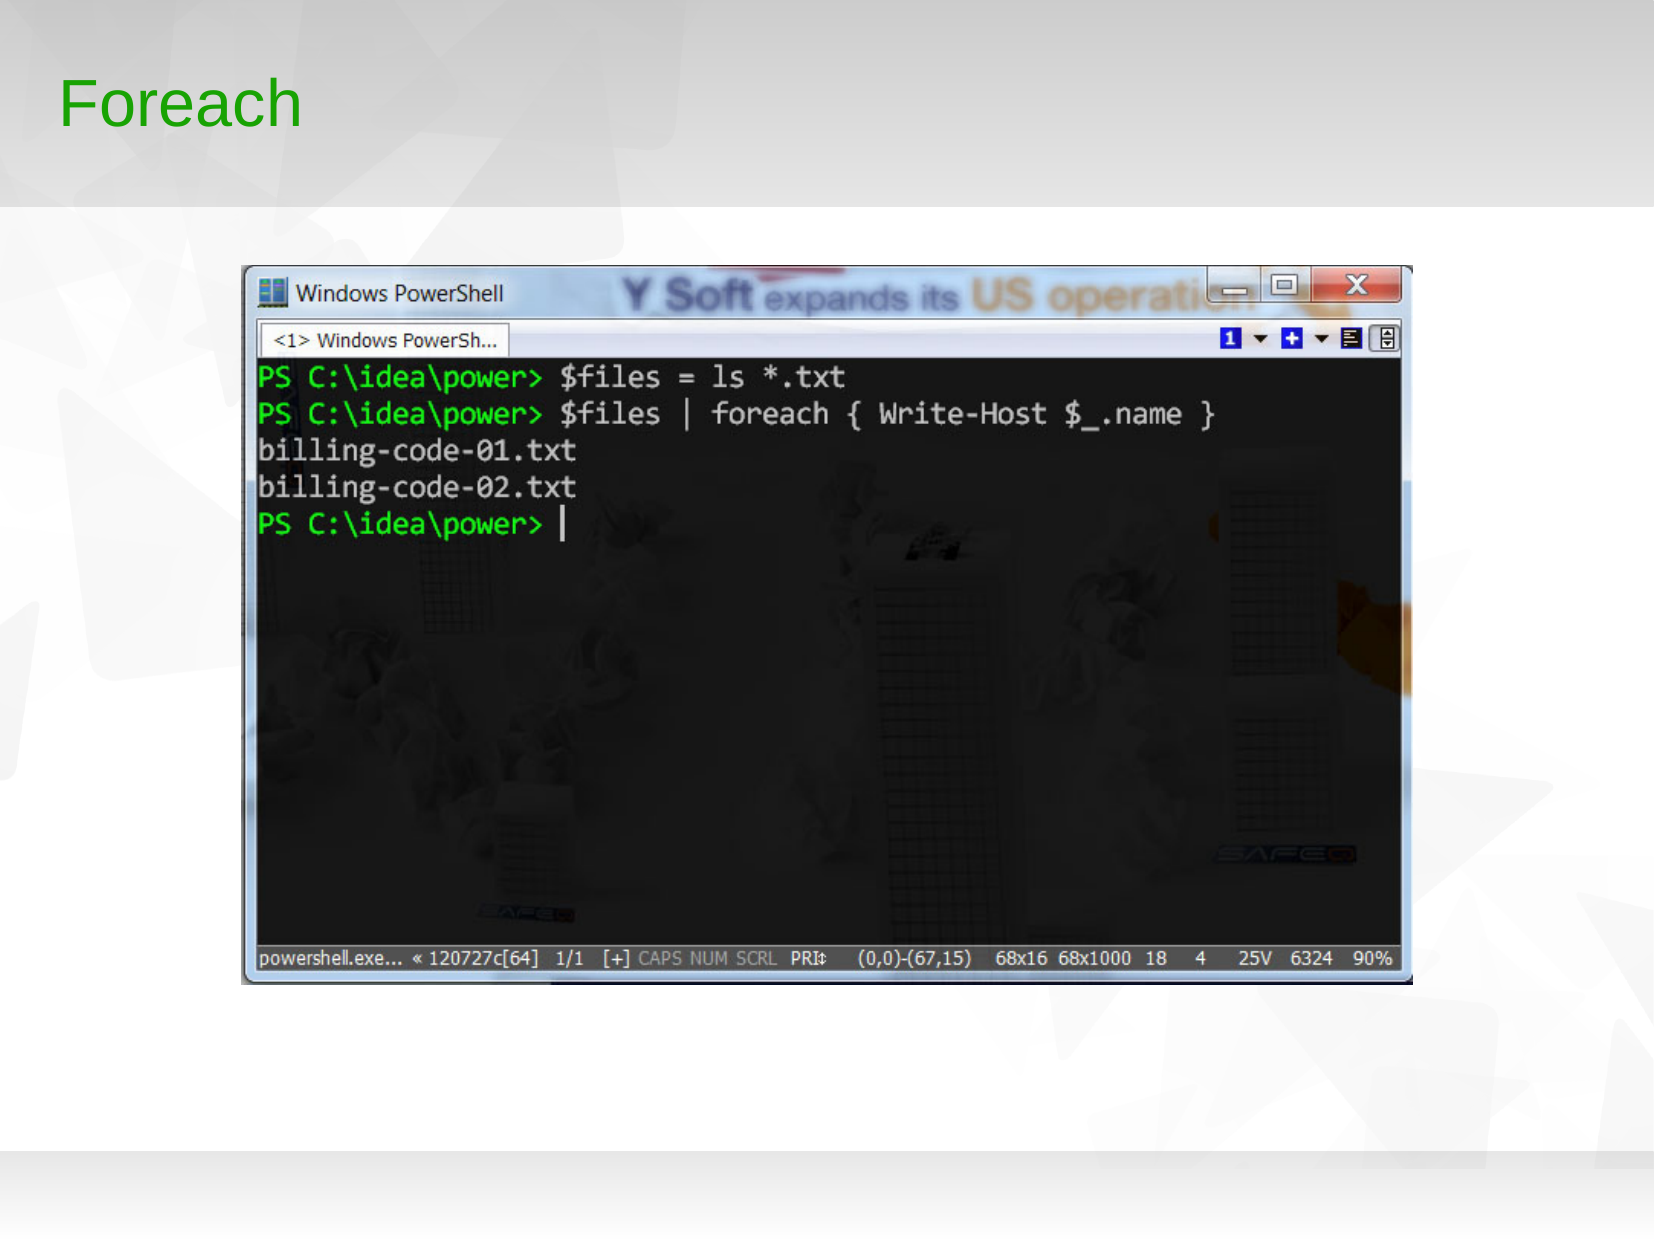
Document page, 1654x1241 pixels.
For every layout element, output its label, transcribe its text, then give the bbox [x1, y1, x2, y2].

title Foreach [59, 29, 1595, 178]
picture [0, 0, 1654, 1169]
